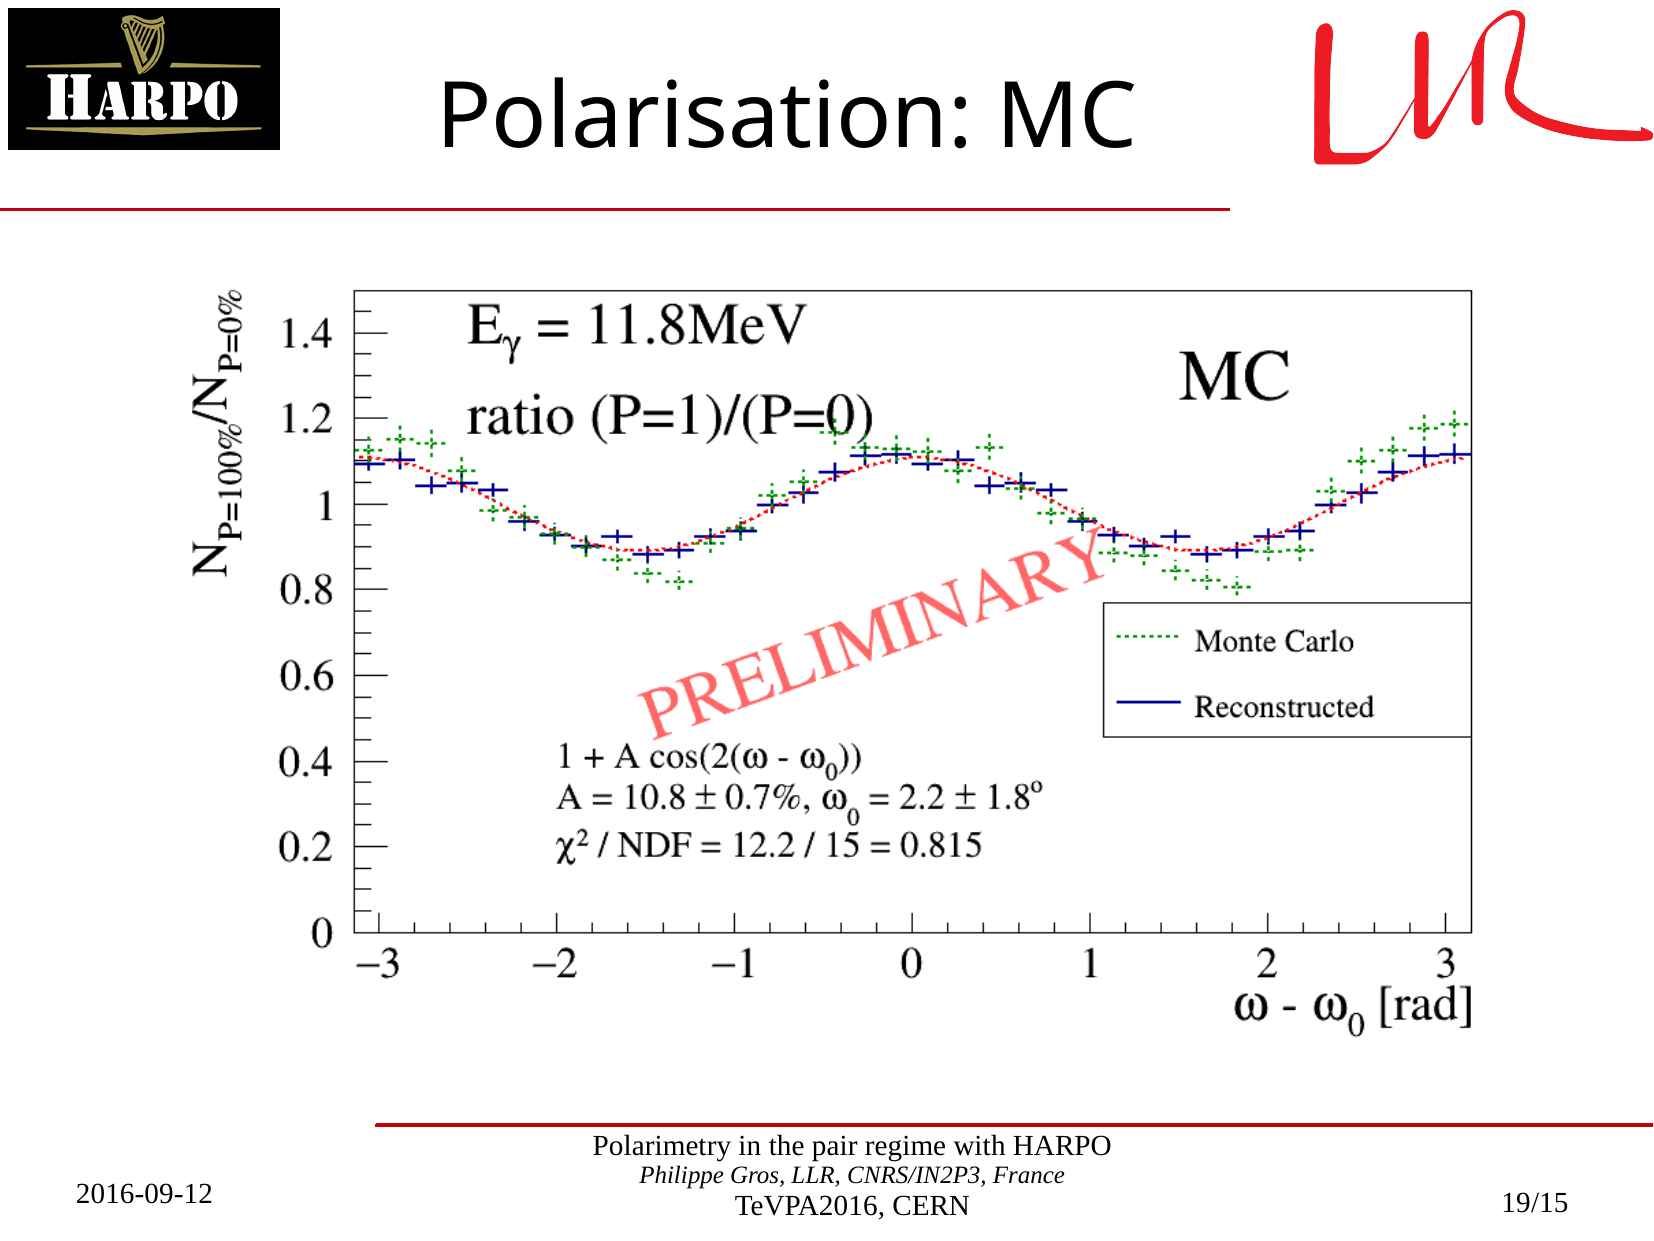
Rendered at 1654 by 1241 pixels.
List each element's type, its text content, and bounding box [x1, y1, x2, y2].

picture [8, 8, 280, 150]
picture [1314, 10, 1653, 165]
title Polarisation: MC [284, 14, 1290, 210]
picture [150, 267, 1512, 1050]
